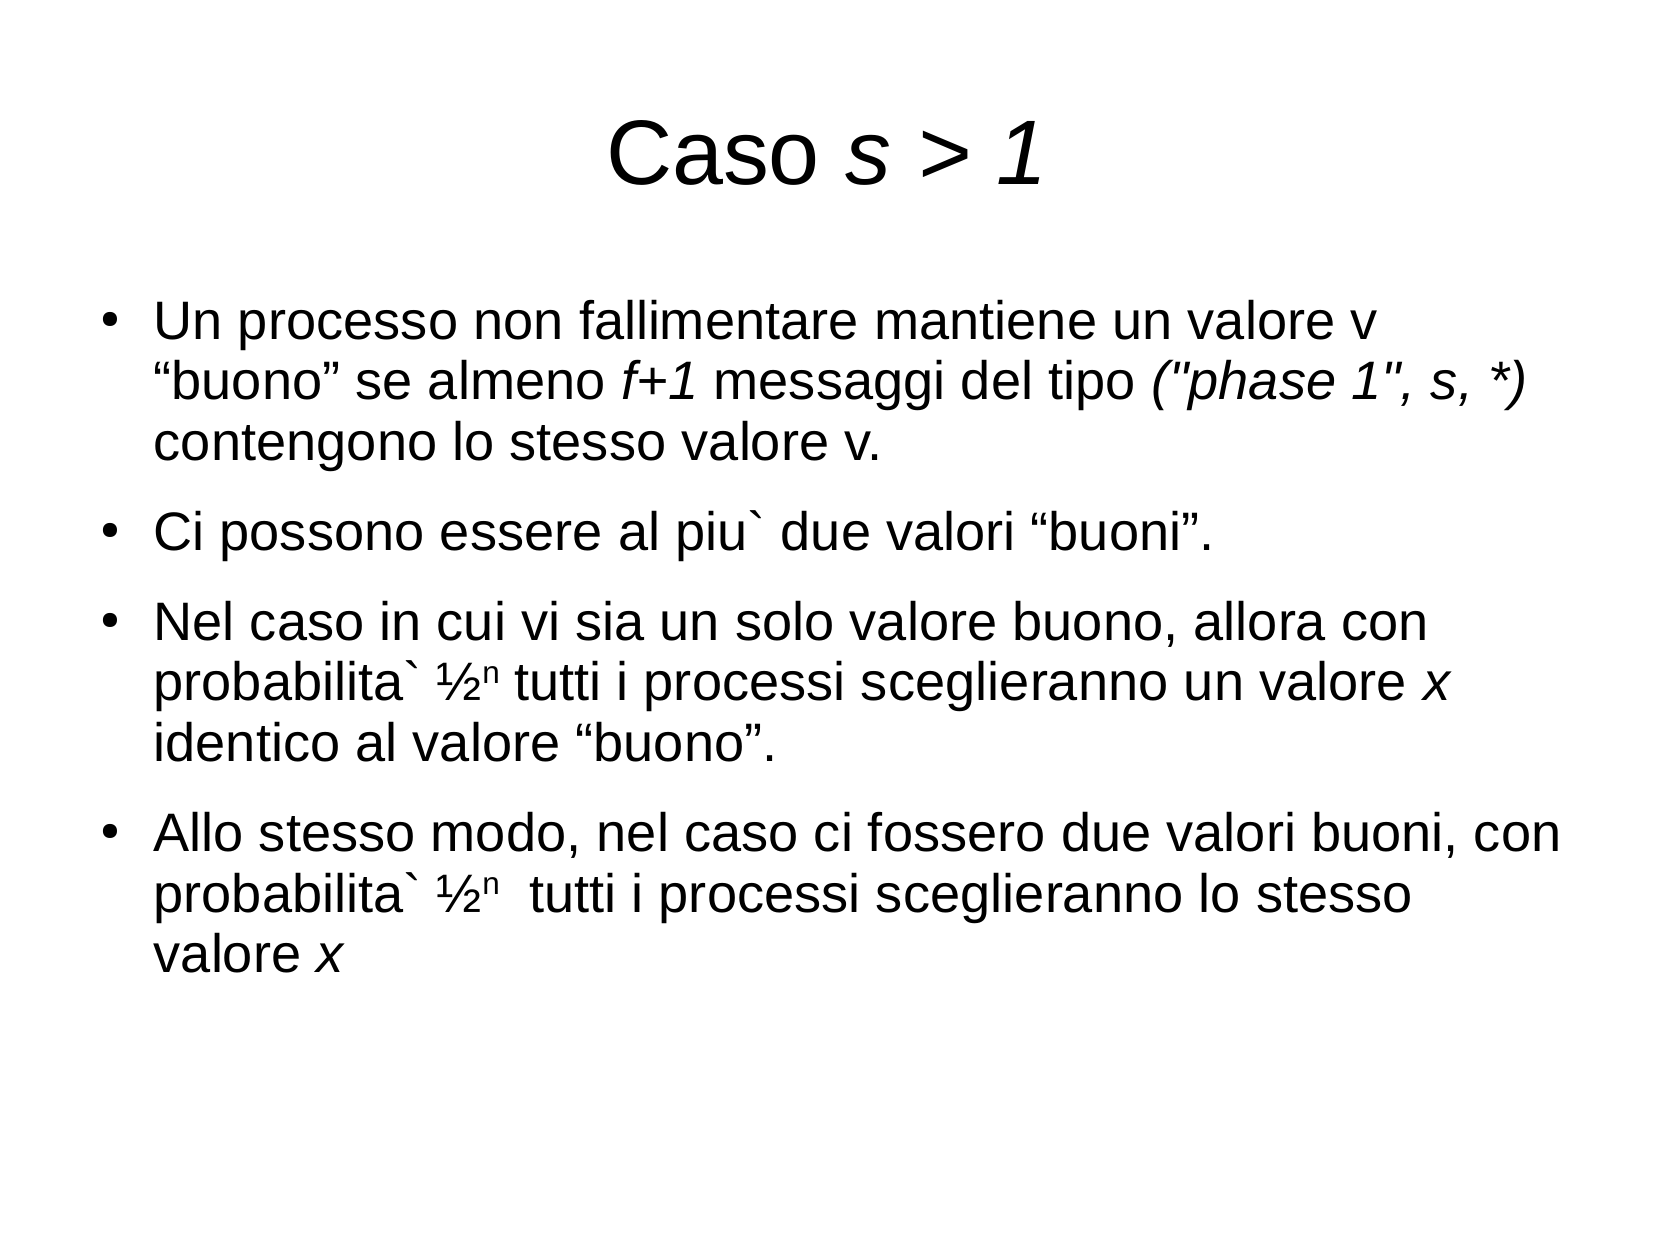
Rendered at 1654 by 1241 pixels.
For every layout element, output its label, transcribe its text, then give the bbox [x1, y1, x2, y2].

title Caso s > 1 [82, 49, 1571, 257]
list Un processo non fallimentare mantiene un valore v “buono” se almeno f+1 messaggi del tipo ("phase 1", s, *) contengono lo stesso valore v. Ci possono essere al piu` due valori “buoni”. Nel caso in cui vi sia un solo valore buono, allora con probabilita` ½n tutti i processi sceglieranno un valore x identico al valore “buono”. Allo stesso modo, nel caso ci fossero due valori buoni, con probabilita` ½n tutti i processi sceglieranno lo stesso valore x [82, 290, 1571, 1010]
